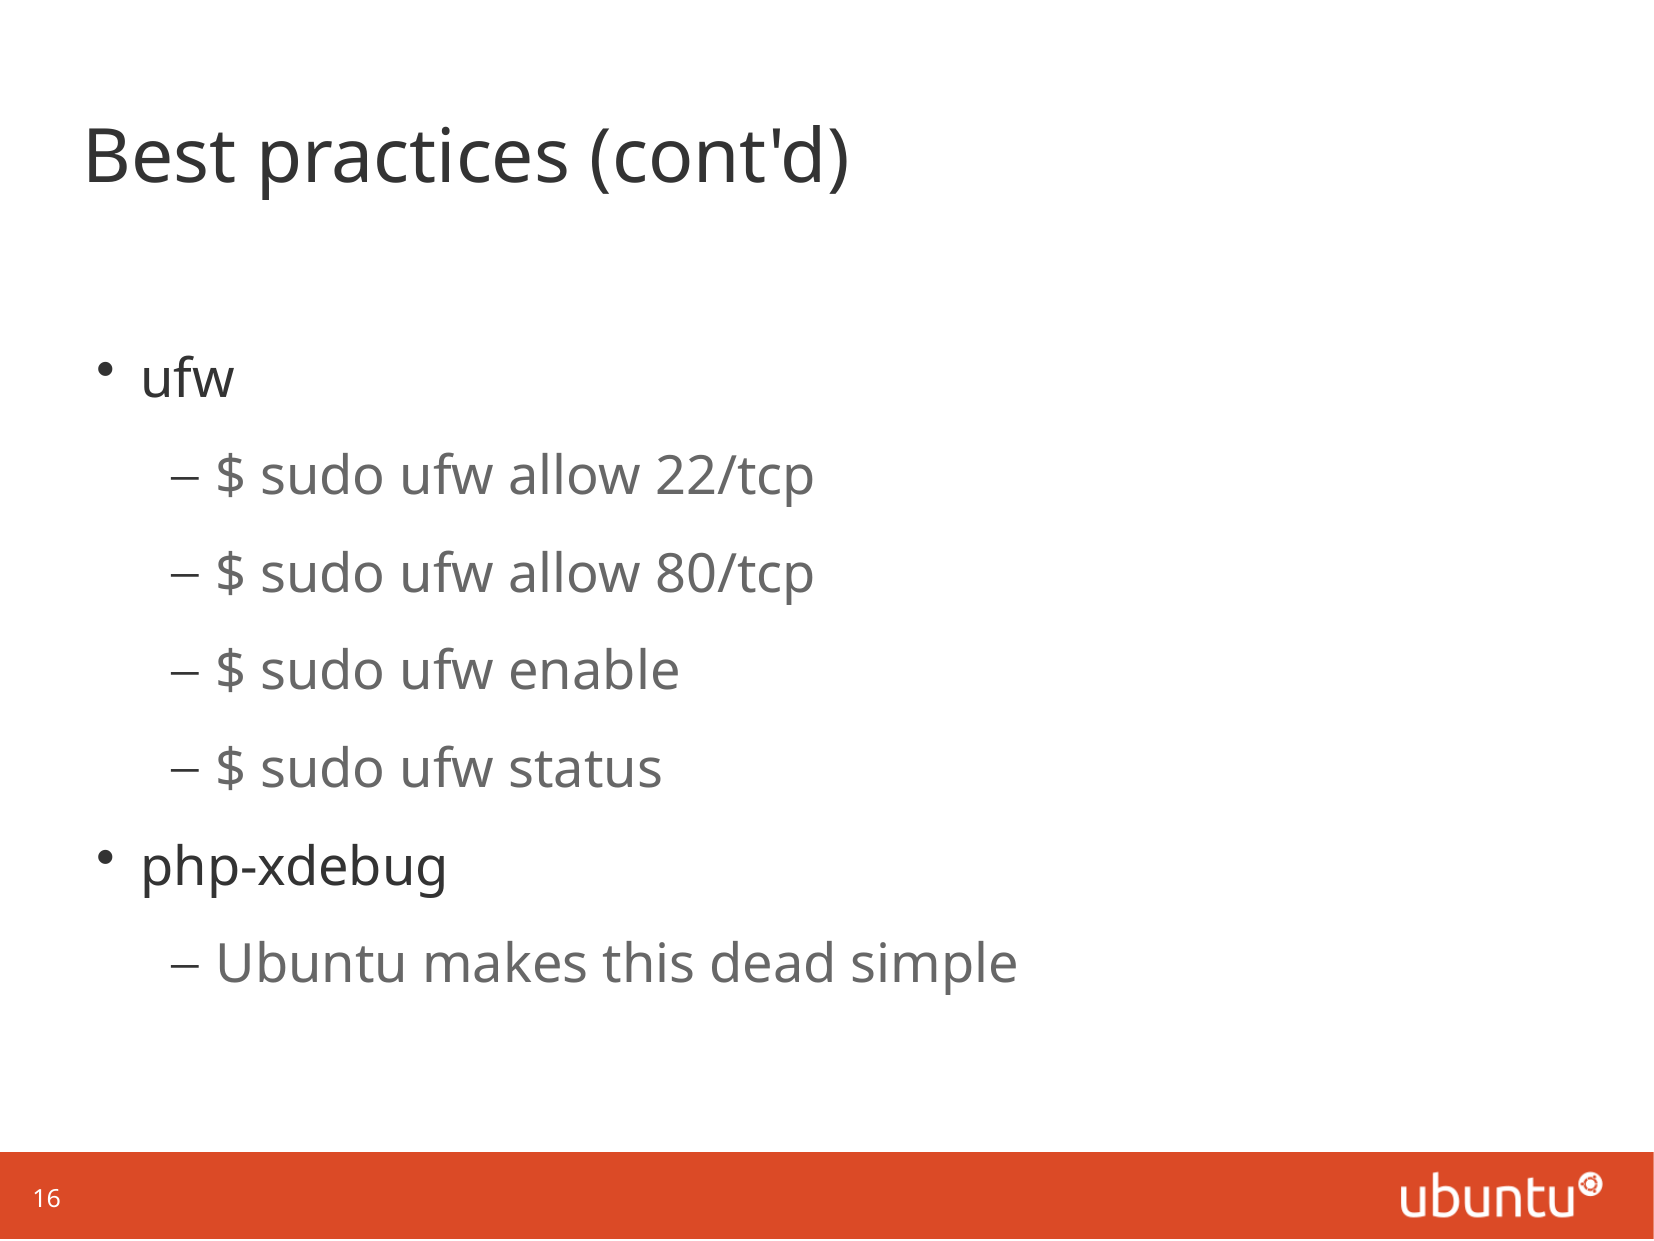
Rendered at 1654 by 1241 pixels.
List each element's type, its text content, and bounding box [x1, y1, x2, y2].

picture [0, 1152, 1654, 1239]
list ufw $ sudo ufw allow 22/tcp $ sudo ufw allow 80/tcp $ sudo ufw enable $ sudo ufw status php-xdebug Ubuntu makes this dead simple [87, 301, 1579, 1121]
title Best practices (cont'd) [82, 56, 1571, 249]
